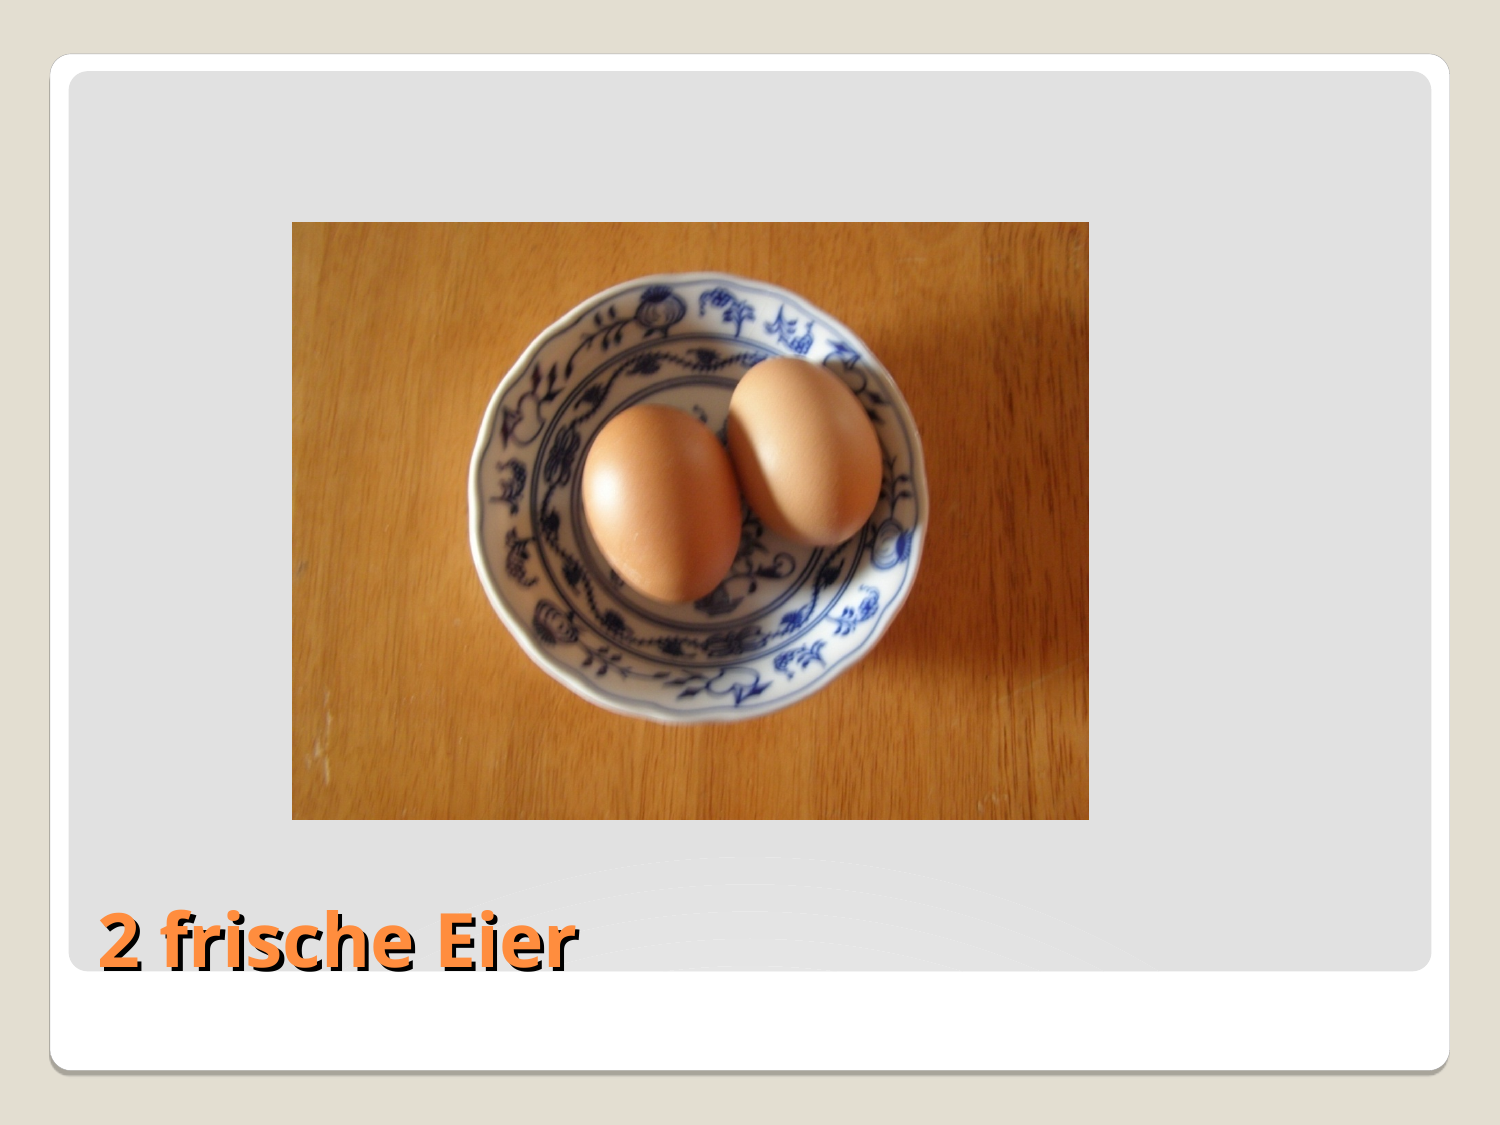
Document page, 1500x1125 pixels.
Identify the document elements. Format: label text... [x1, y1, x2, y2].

title 2 frische Eier [82, 817, 1426, 991]
picture [292, 222, 1089, 820]
